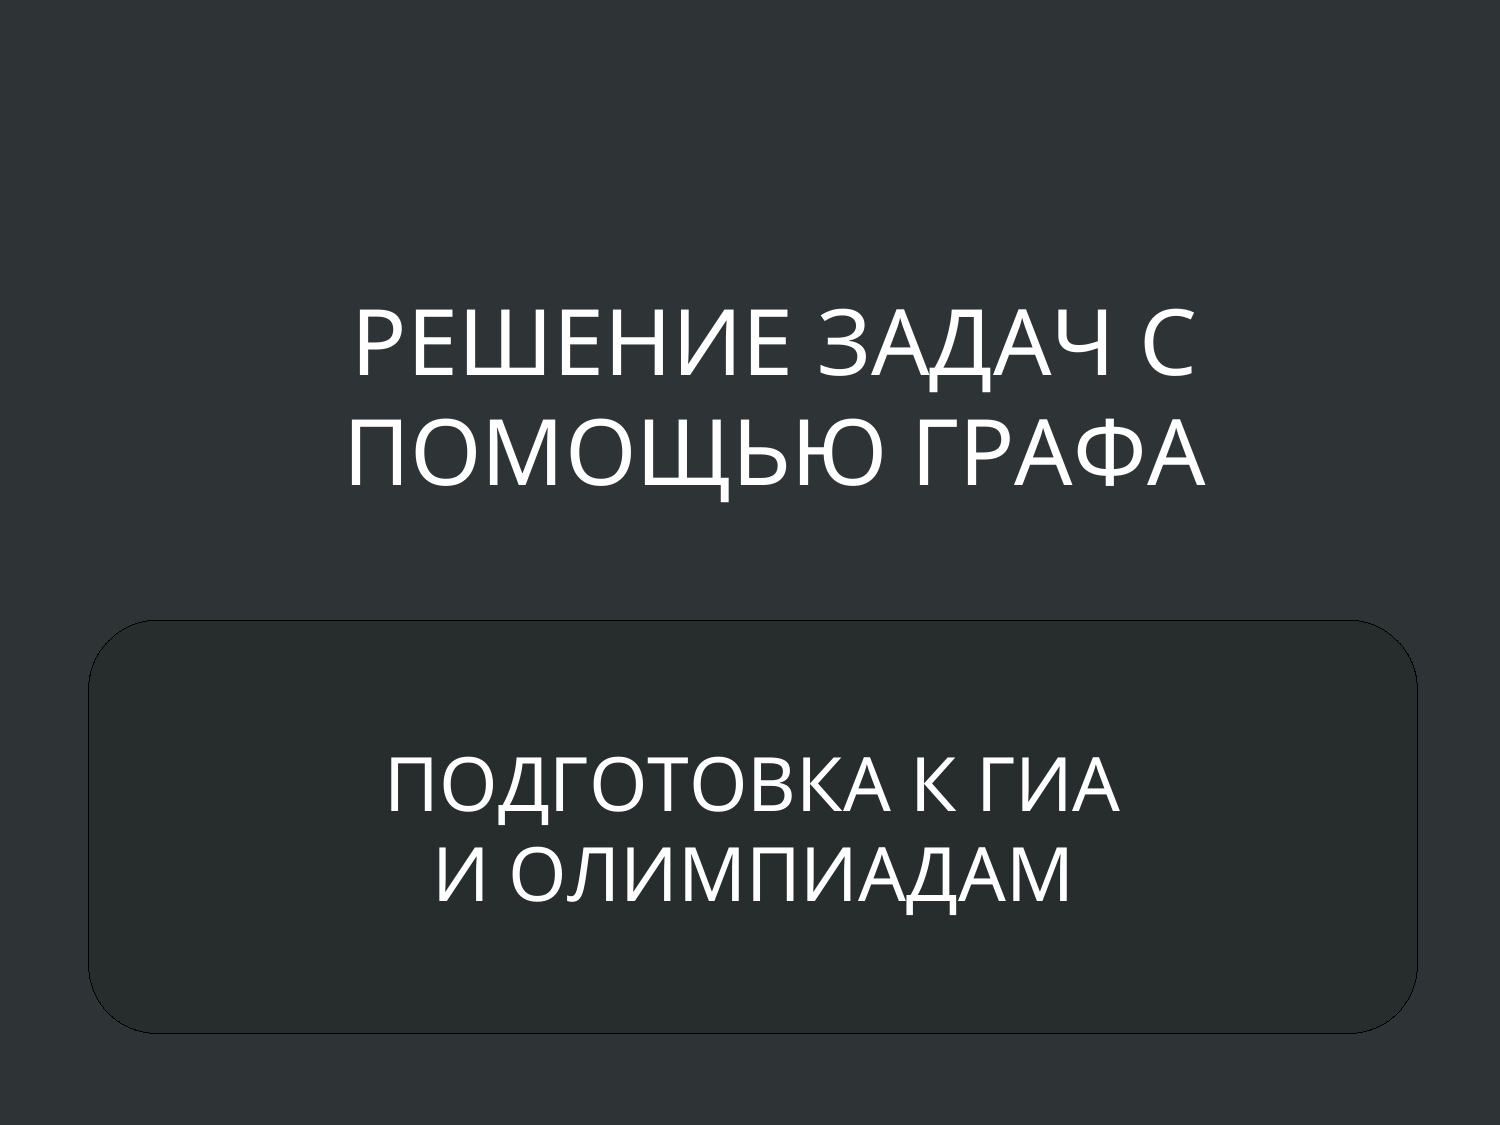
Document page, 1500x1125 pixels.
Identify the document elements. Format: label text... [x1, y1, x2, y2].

text_box ПОДГОТОВКА К ГИА И ОЛИМПИАДАМ [88, 620, 1418, 1034]
title РЕШЕНИЕ ЗАДАЧ С ПОМОЩЬЮ ГРАФА [137, 276, 1413, 512]
